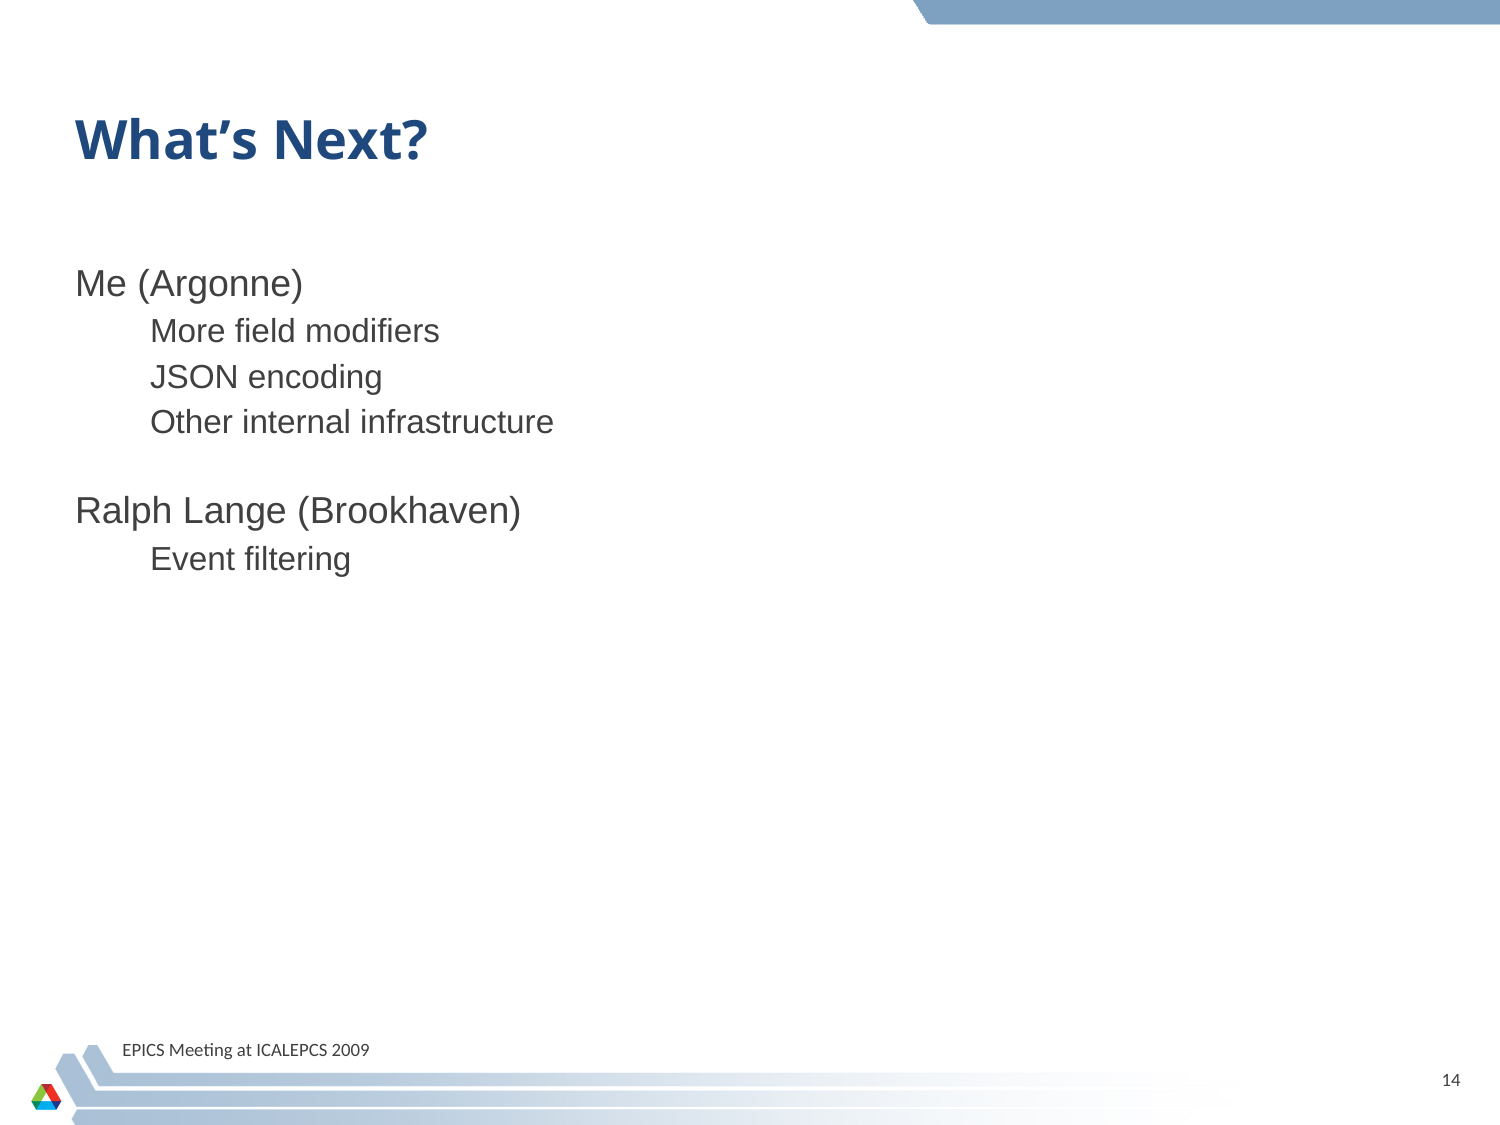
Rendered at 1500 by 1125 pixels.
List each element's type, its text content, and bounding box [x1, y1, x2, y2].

title What’s Next? [75, 52, 1426, 226]
picture [0, 1037, 1500, 1125]
list Me (Argonne) More field modifiers JSON encoding Other internal infrastructure Ralph Lange (Brookhaven) Event filtering [75, 262, 1426, 991]
picture [0, 0, 1500, 26]
